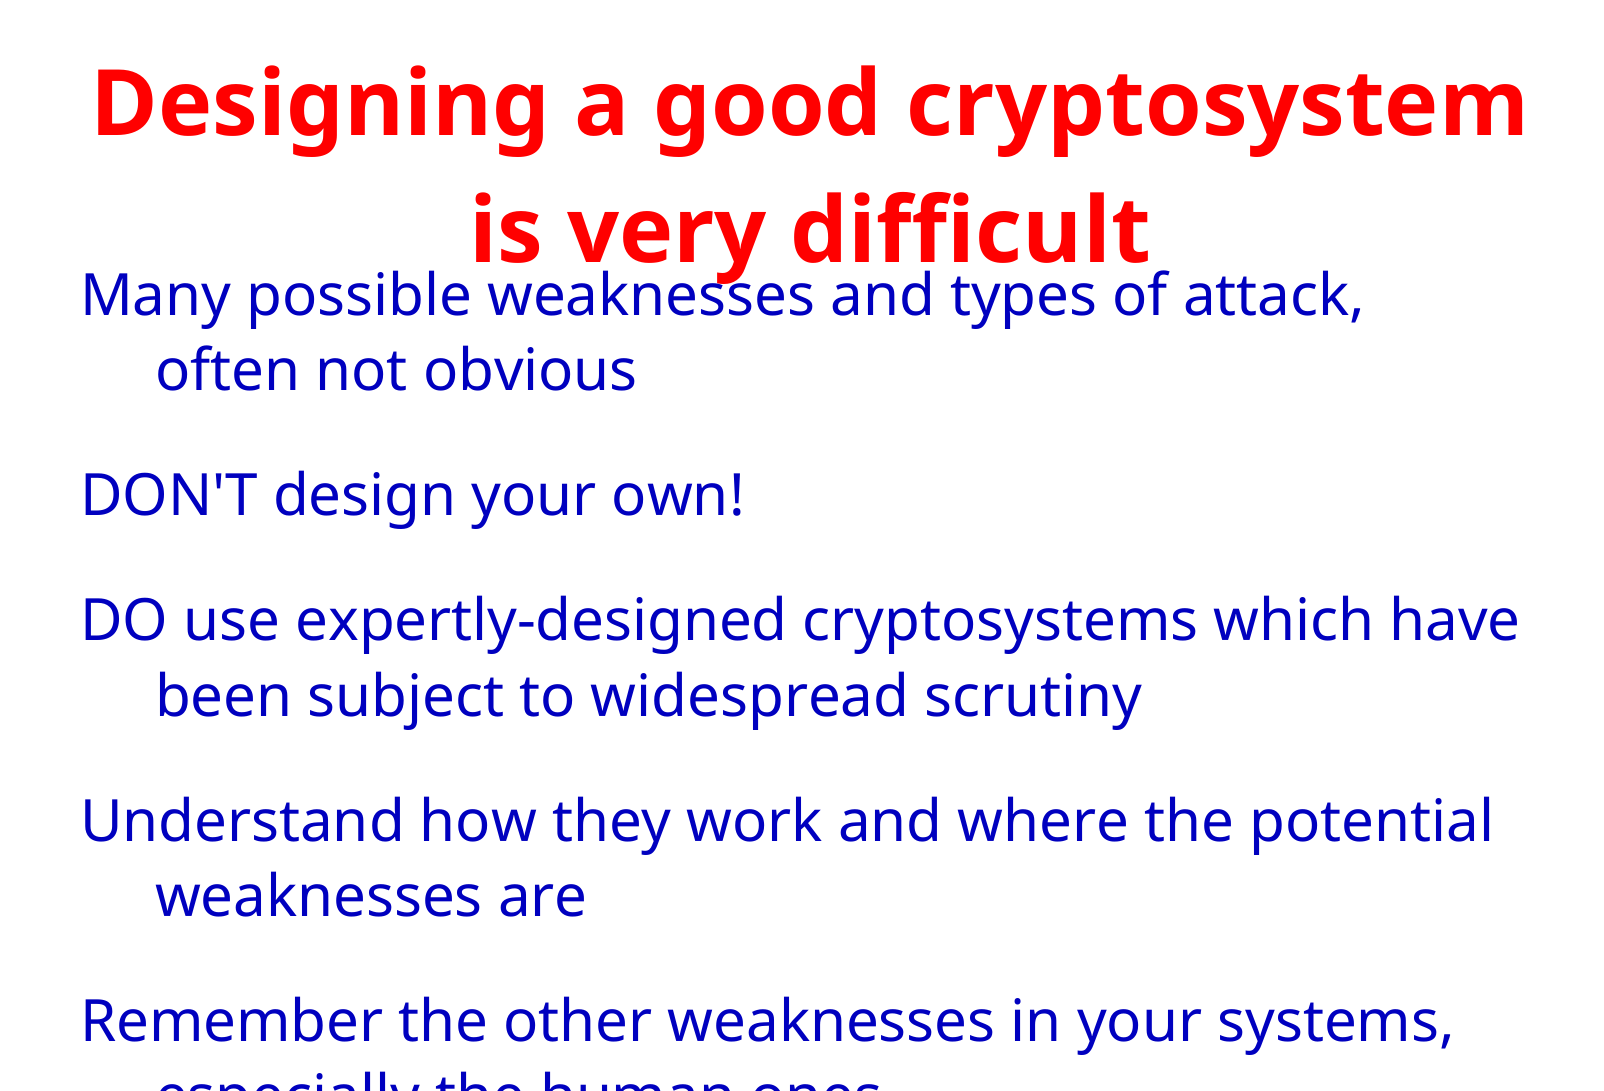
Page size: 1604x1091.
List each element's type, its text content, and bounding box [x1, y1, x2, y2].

title Designing a good cryptosystem is very difficult [82, 34, 1540, 242]
list Many possible weaknesses and types of attack, often not obvious DON'T design your own! DO use expertly-designed cryptosystems which have been subject to widespread scrutiny Understand how they work and where the potential weaknesses are Remember the other weaknesses in your systems, especially the human ones [80, 255, 1524, 1055]
